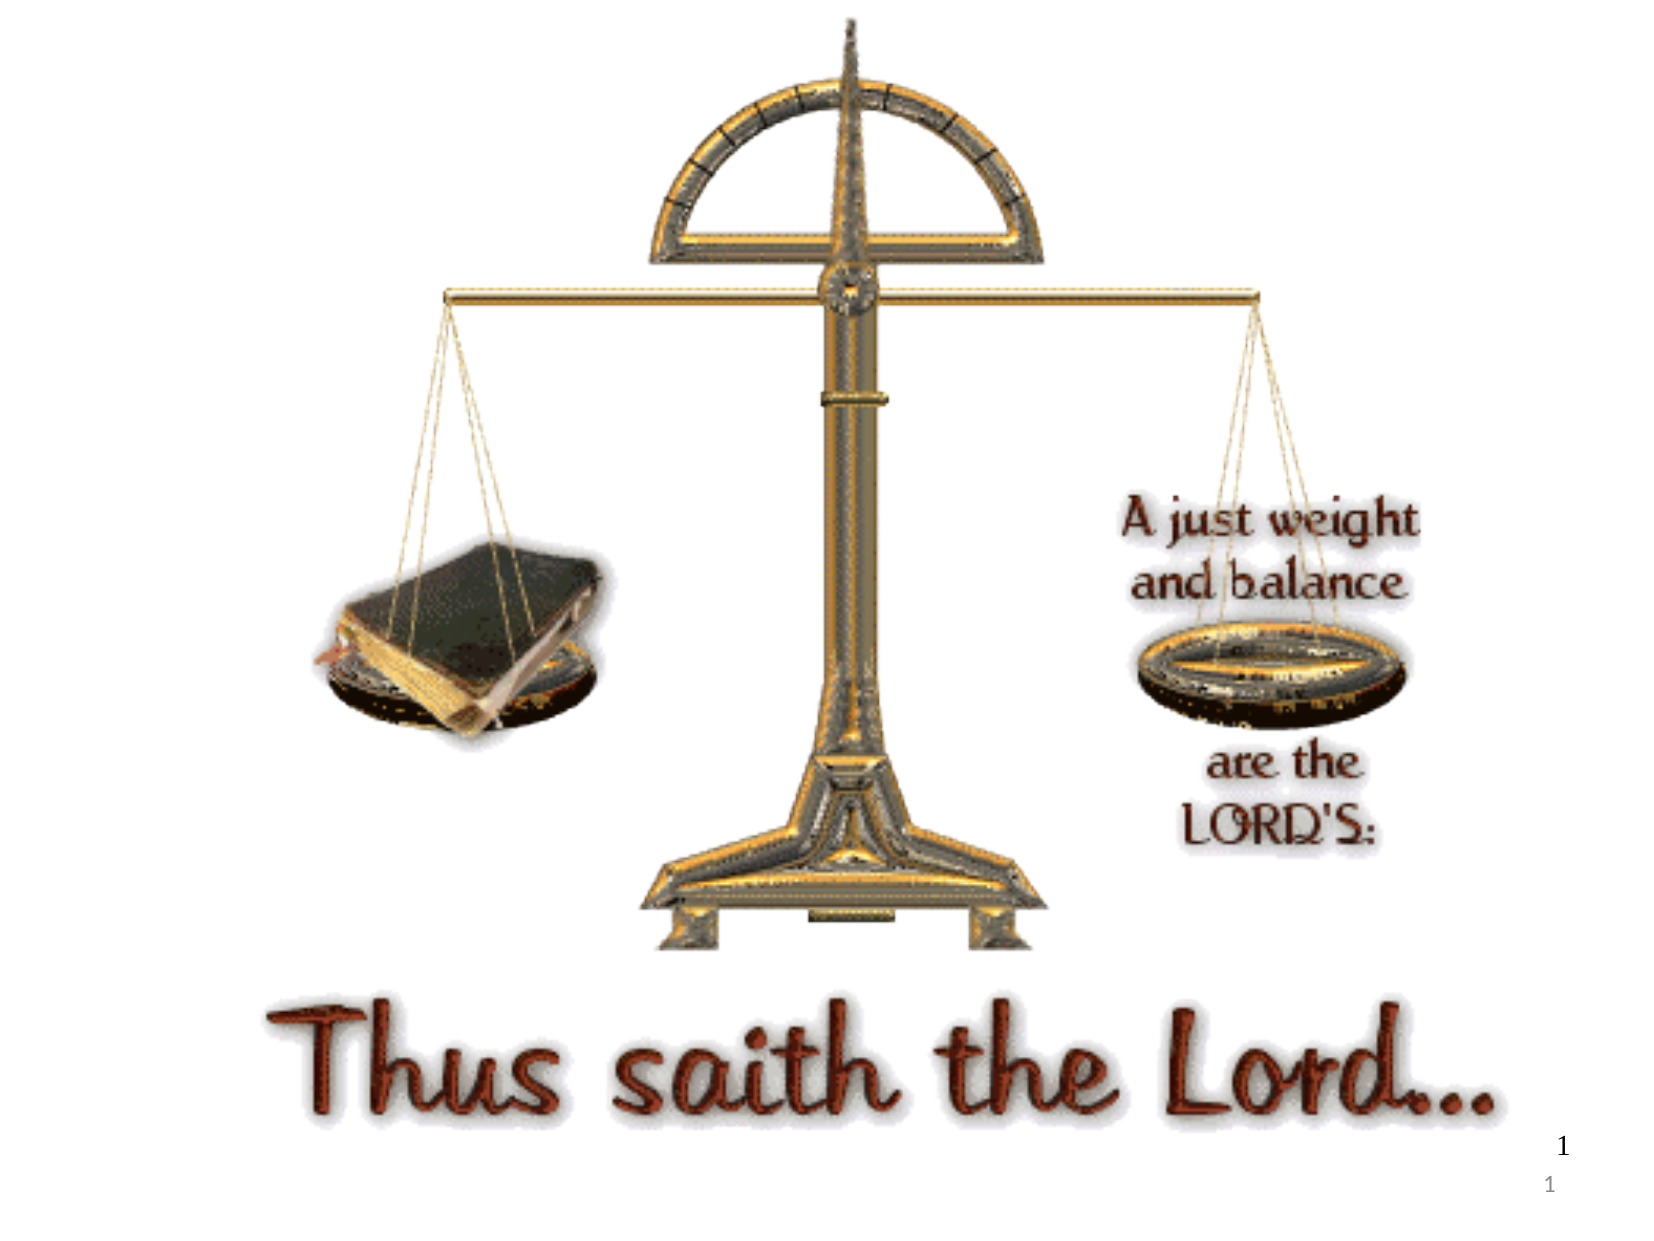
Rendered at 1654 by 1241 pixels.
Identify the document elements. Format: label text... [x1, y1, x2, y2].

slide_number <number> [1185, 1149, 1571, 1216]
picture [192, 0, 1589, 1142]
